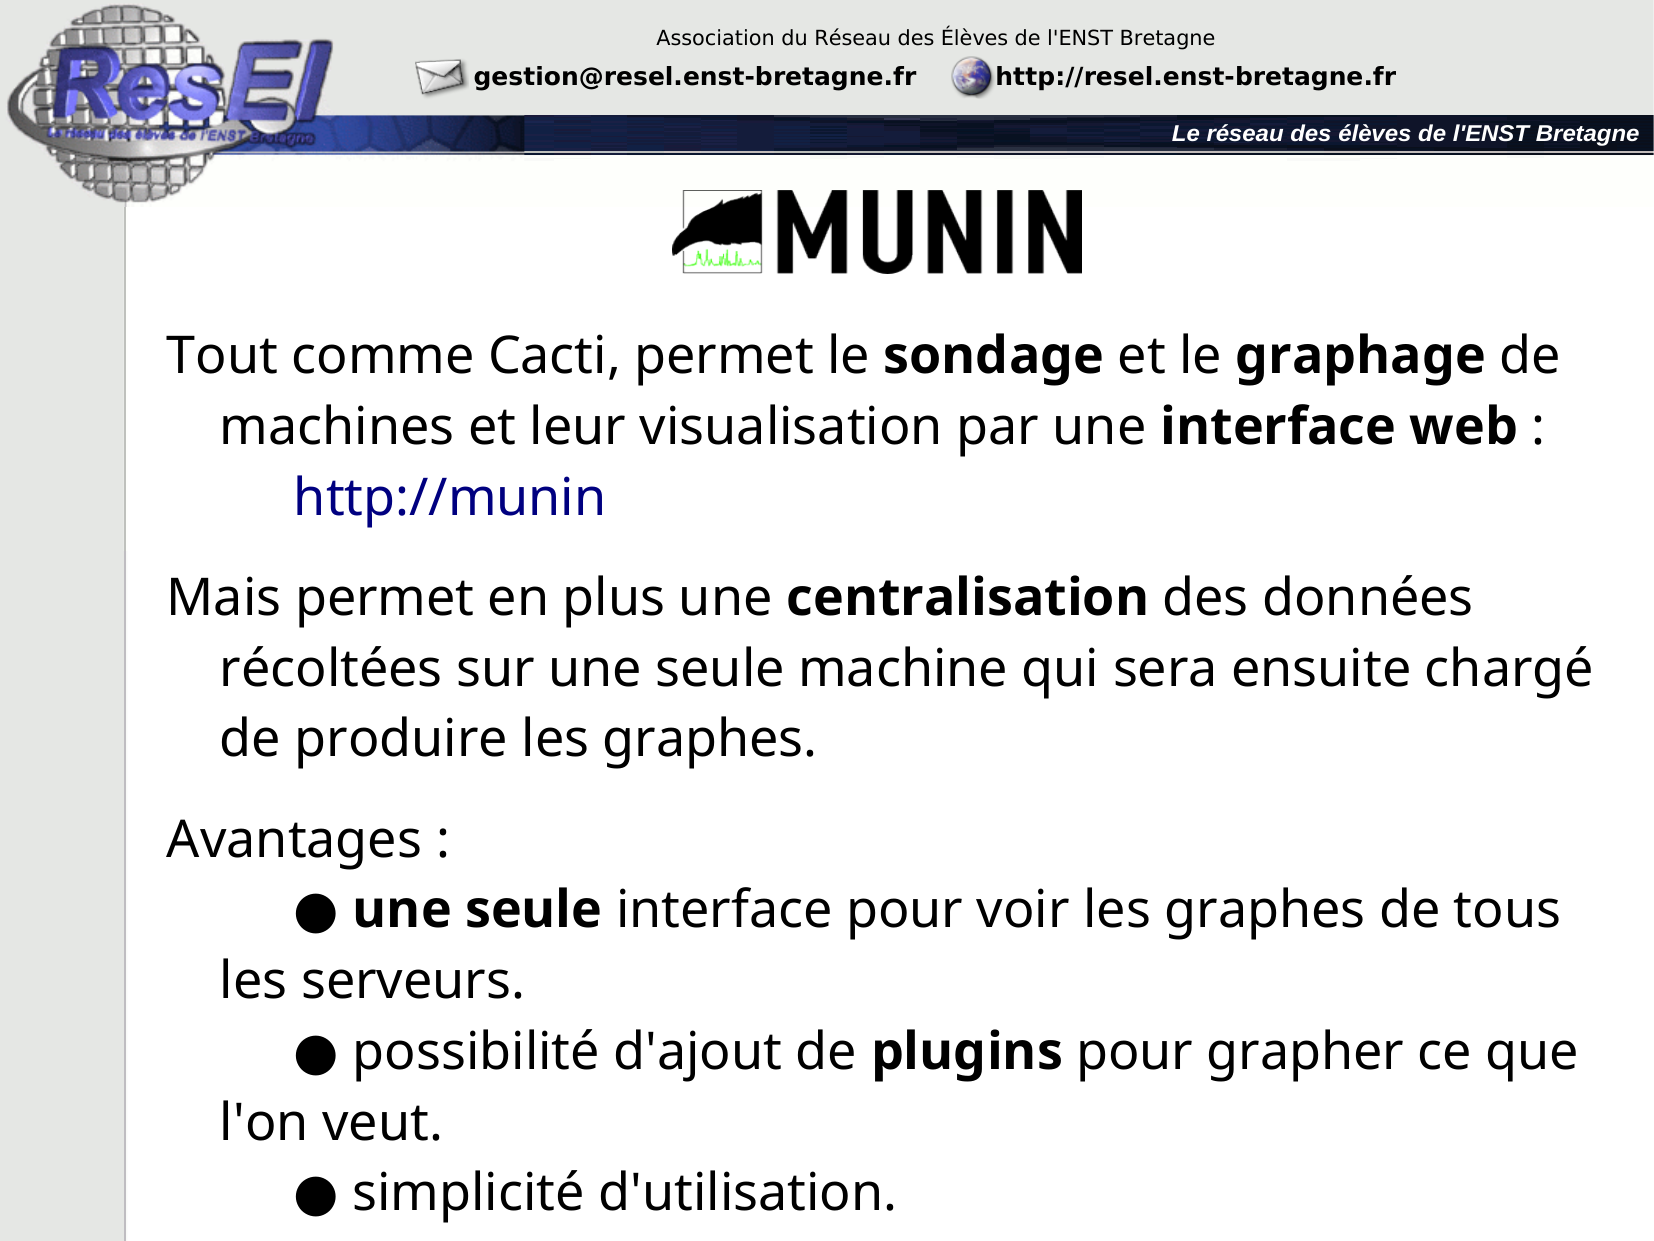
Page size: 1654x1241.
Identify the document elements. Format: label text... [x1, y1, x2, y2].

picture [672, 190, 1082, 274]
list Tout comme Cacti, permet le sondage et le graphage de machines et leur visualisation par une interface web : http://munin Mais permet en plus une centralisation des données récoltées sur une seule machine qui sera ensuite chargé de produire les graphes. Avantages : ● une seule interface pour voir les graphes de tous les serveurs. ● possibilité d'ajout de plugins pour grapher ce que l'on veut. ● simplicité d'utilisation. [149, 317, 1608, 1200]
title [195, 169, 1590, 317]
picture [0, 0, 1654, 1241]
